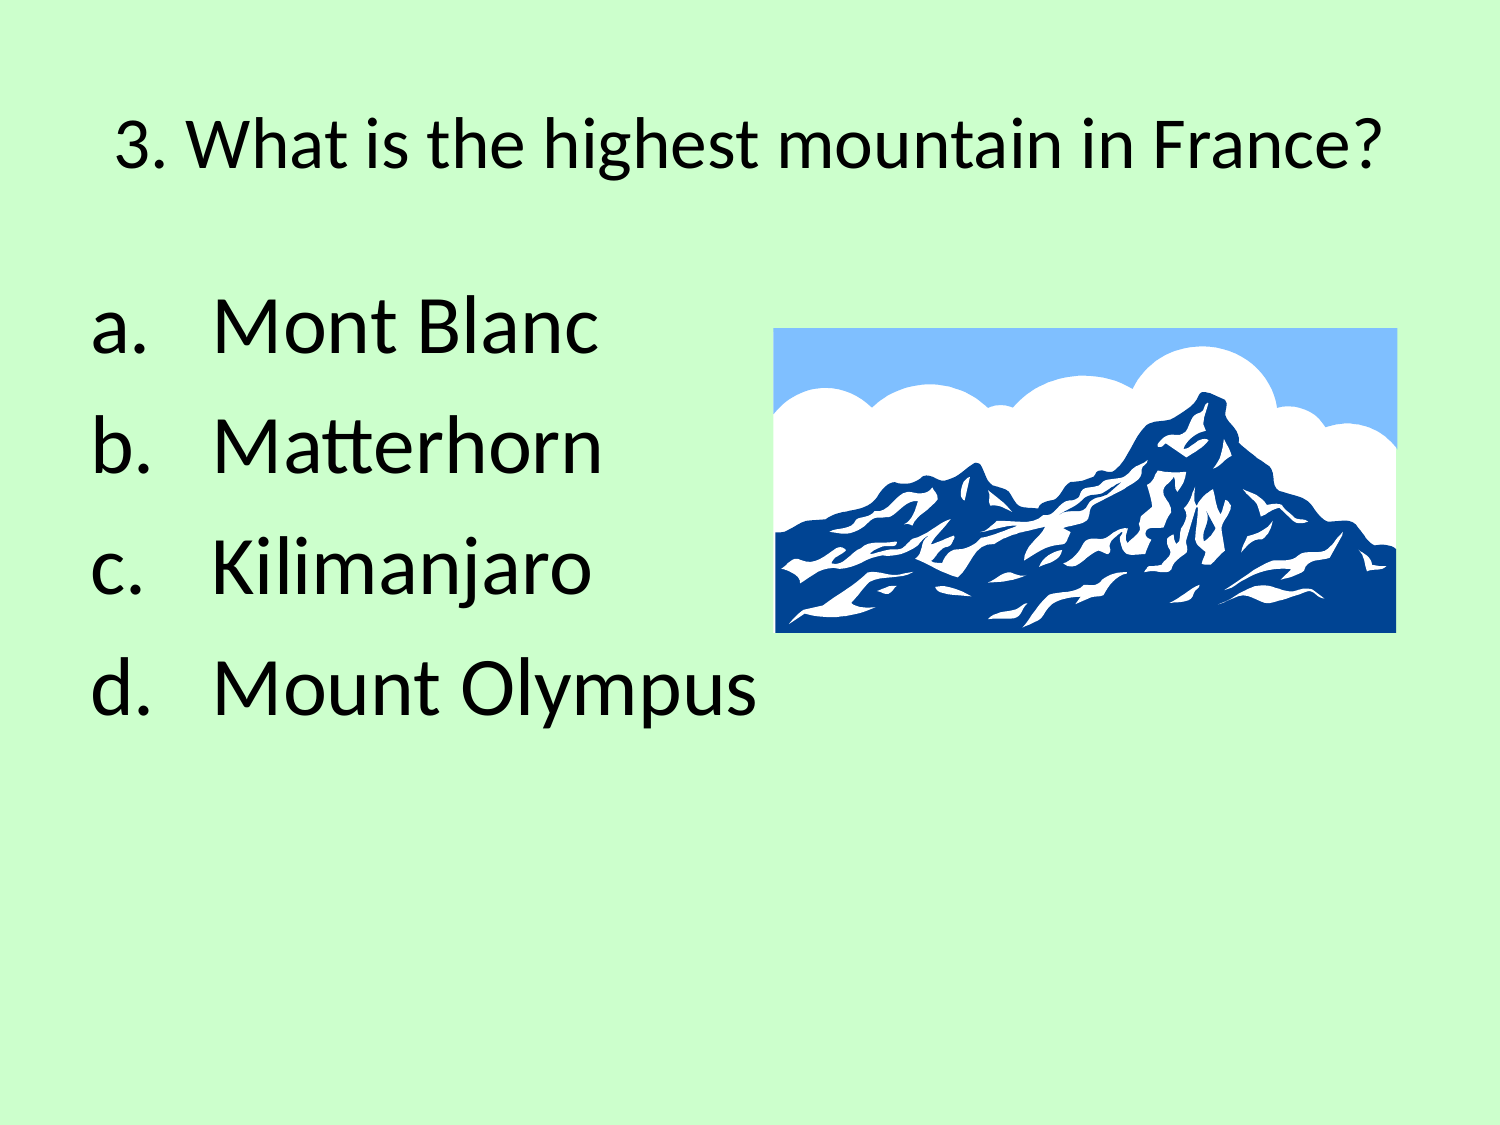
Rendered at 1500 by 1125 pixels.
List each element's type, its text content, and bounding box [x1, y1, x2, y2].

picture [773, 328, 1398, 633]
title 3. What is the highest mountain in France? [75, 45, 1426, 233]
list Mont Blanc Matterhorn Kilimanjaro Mount Olympus [75, 262, 1426, 1005]
